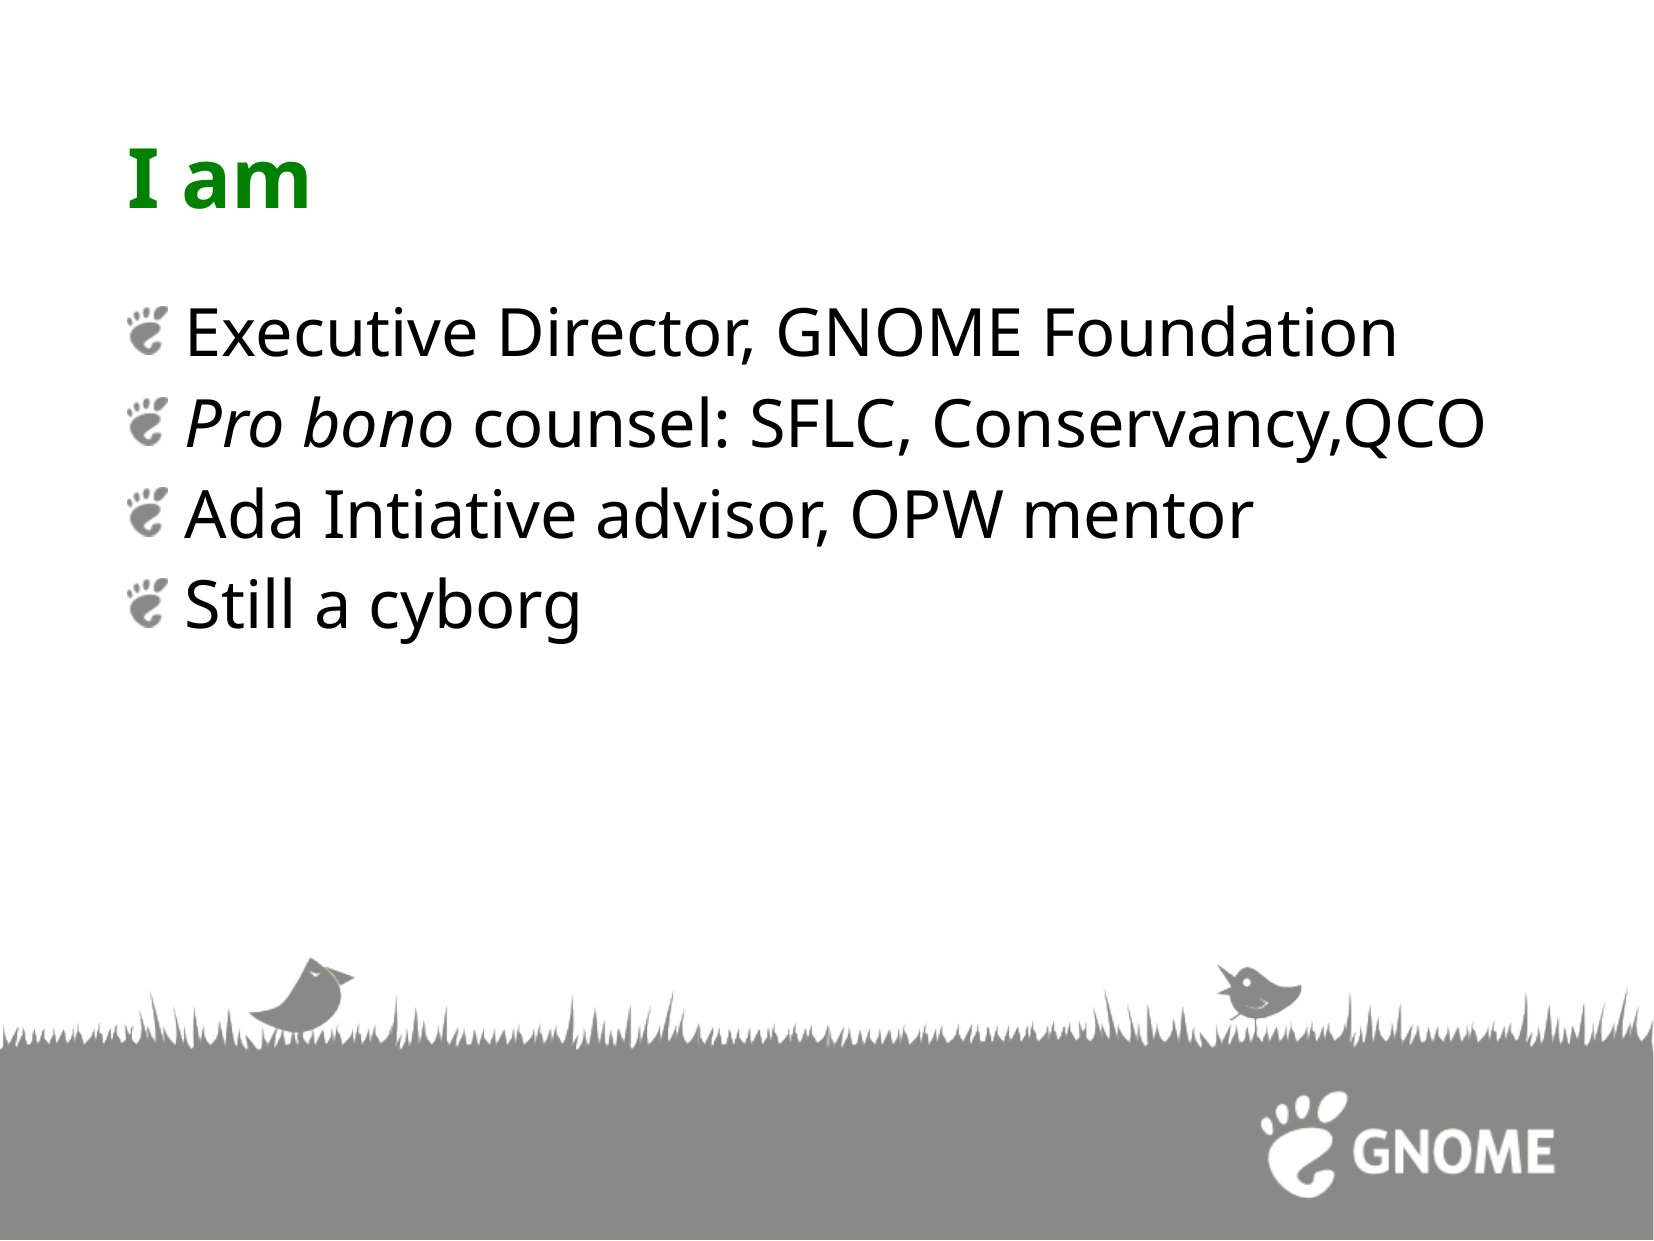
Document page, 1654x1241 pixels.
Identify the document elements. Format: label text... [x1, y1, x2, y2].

text_box I am [112, 112, 1654, 240]
picture [0, 0, 1654, 1241]
text_box Executive Director, GNOME Foundation Pro bono counsel: SFLC, Conservancy,QCO Ada Intiative advisor, OPW mentor Still a cyborg [112, 277, 1654, 653]
